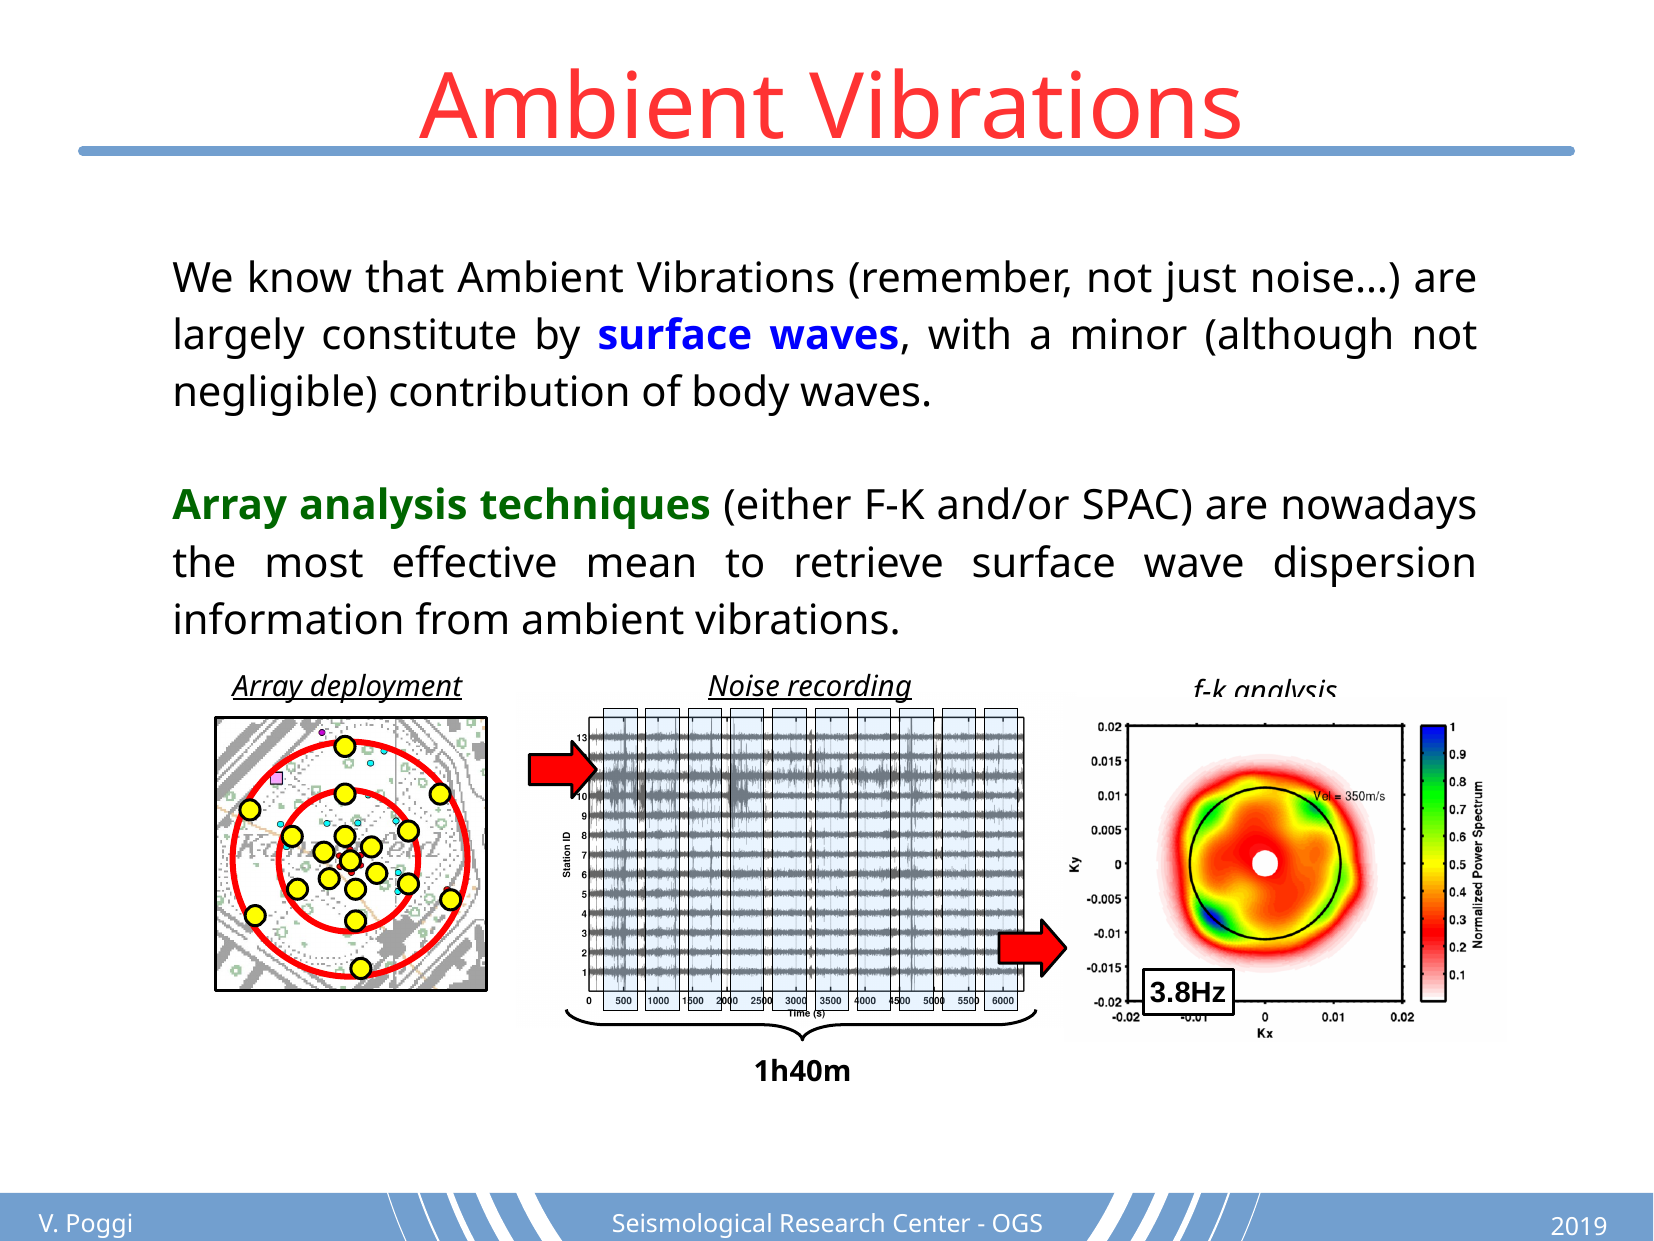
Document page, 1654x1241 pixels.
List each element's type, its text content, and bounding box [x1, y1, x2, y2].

text_box [942, 708, 976, 1011]
text_box [984, 708, 1067, 1011]
text_box [899, 708, 934, 1011]
text_box [645, 708, 680, 1011]
text_box [815, 708, 849, 1011]
text_box We know that Ambient Vibrations (remember, not just noise…) are largely constitute by surface waves, with a minor (although not negligible) contribution of body waves. Array analysis techniques (either F-K and/or SPAC) are nowadays the most effective mean to retrieve surface wave dispersion information from ambient vibrations. [135, 240, 1516, 582]
text_box Ambient Vibrations [90, 33, 1576, 155]
text_box [688, 708, 722, 1011]
picture [516, 692, 1507, 1042]
text_box 3.8Hz [1143, 969, 1234, 1015]
text_box [730, 708, 764, 1011]
text_box [857, 708, 891, 1011]
text_box 1h40m [718, 1042, 887, 1093]
text_box Array deployment [216, 657, 479, 708]
picture [216, 719, 486, 989]
text_box [232, 736, 468, 979]
text_box [603, 708, 638, 1011]
text_box f-k analysis [1164, 662, 1367, 696]
text_box Noise recording [679, 657, 941, 708]
text_box [772, 708, 807, 1011]
text_box [529, 741, 597, 798]
